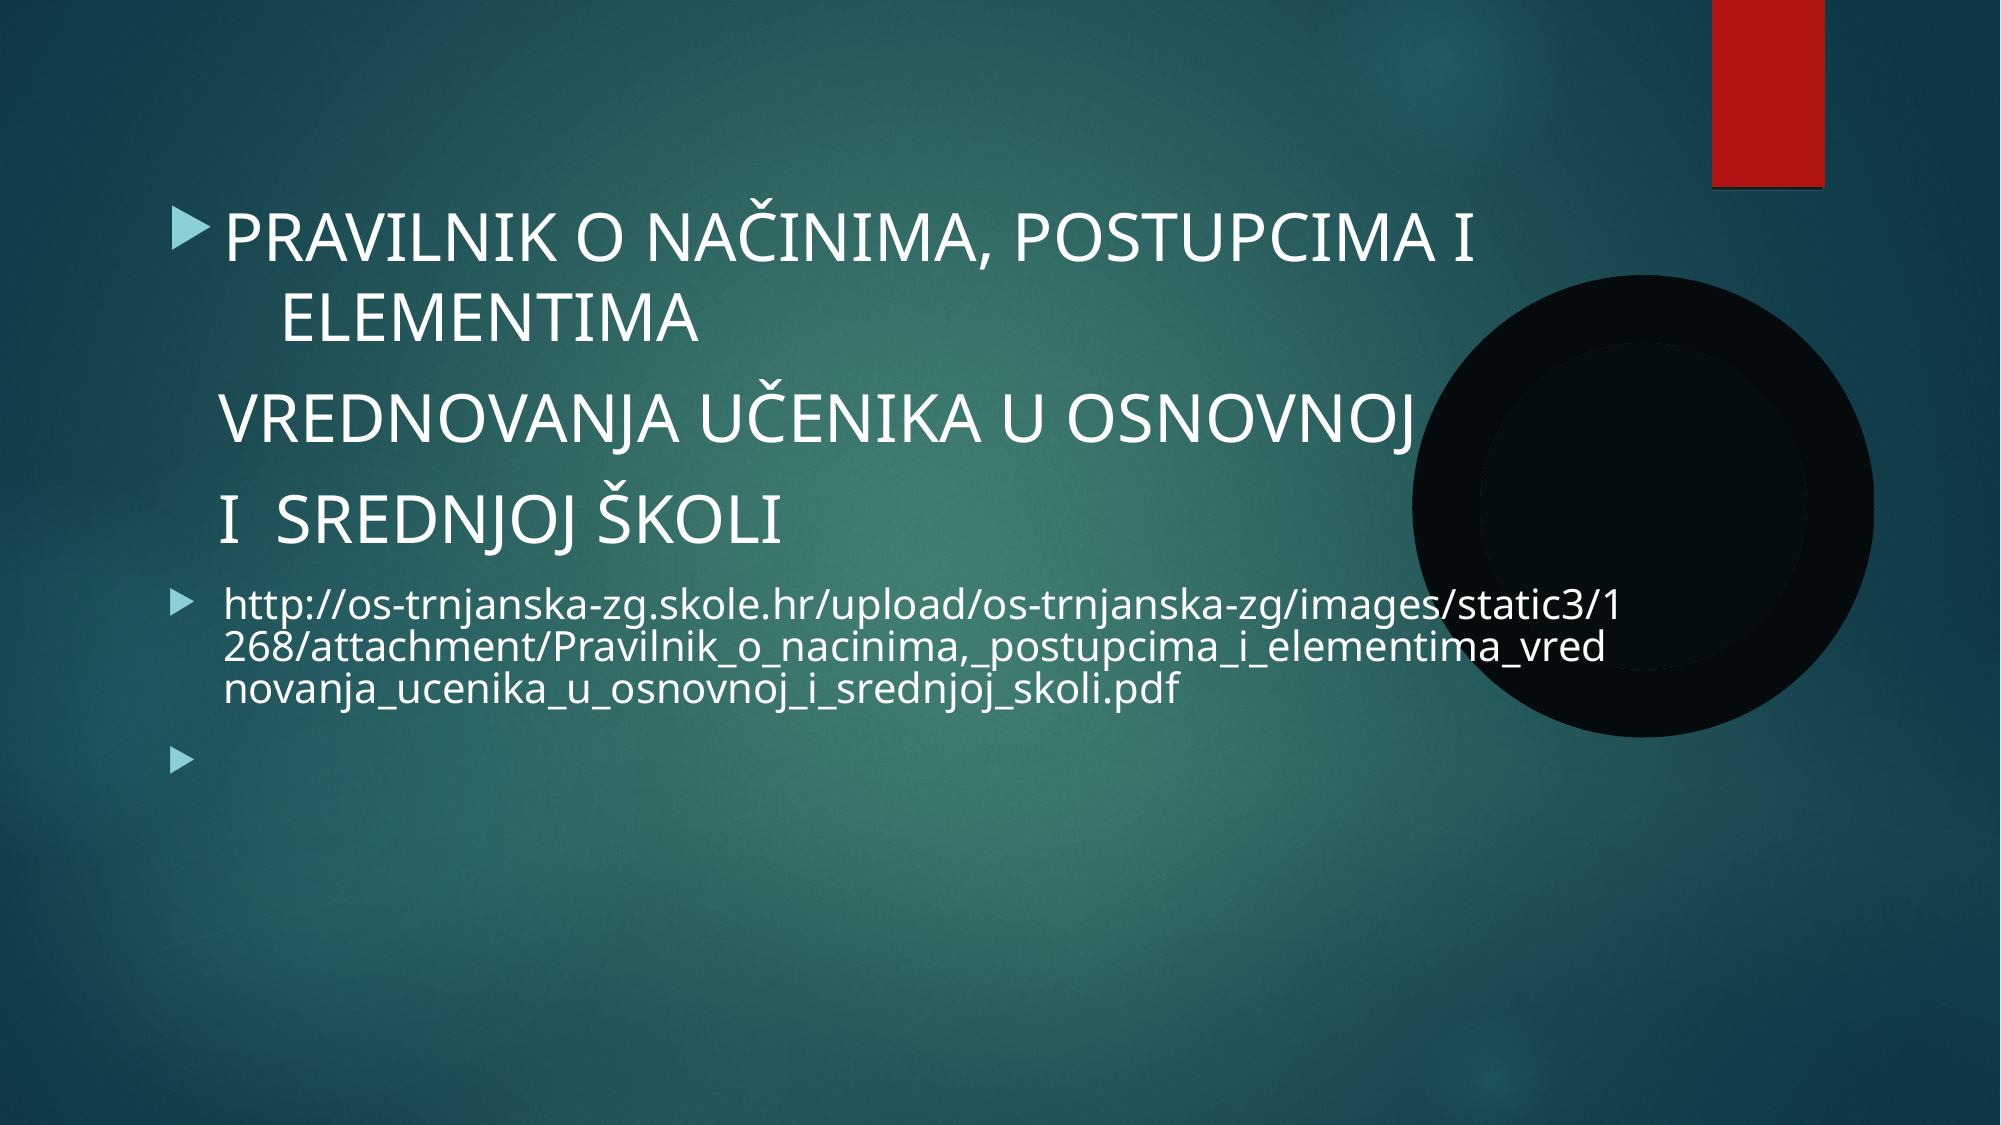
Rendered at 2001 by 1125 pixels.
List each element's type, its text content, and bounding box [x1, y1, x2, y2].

list PRAVILNIK O NAČINIMA, POSTUPCIMA I ELEMENTIMA VREDNOVANJA UČENIKA U OSNOVNOJ I SREDNJOJ ŠKOLI http://os-trnjanska-zg.skole.hr/upload/os-trnjanska-zg/images/static3/1268/attachment/Pravilnik_o_nacinima,_postupcima_i_elementima_vrednovanja_ucenika_u_osnovnoj_i_srednjoj_skoli.pdf [152, 187, 1649, 1026]
